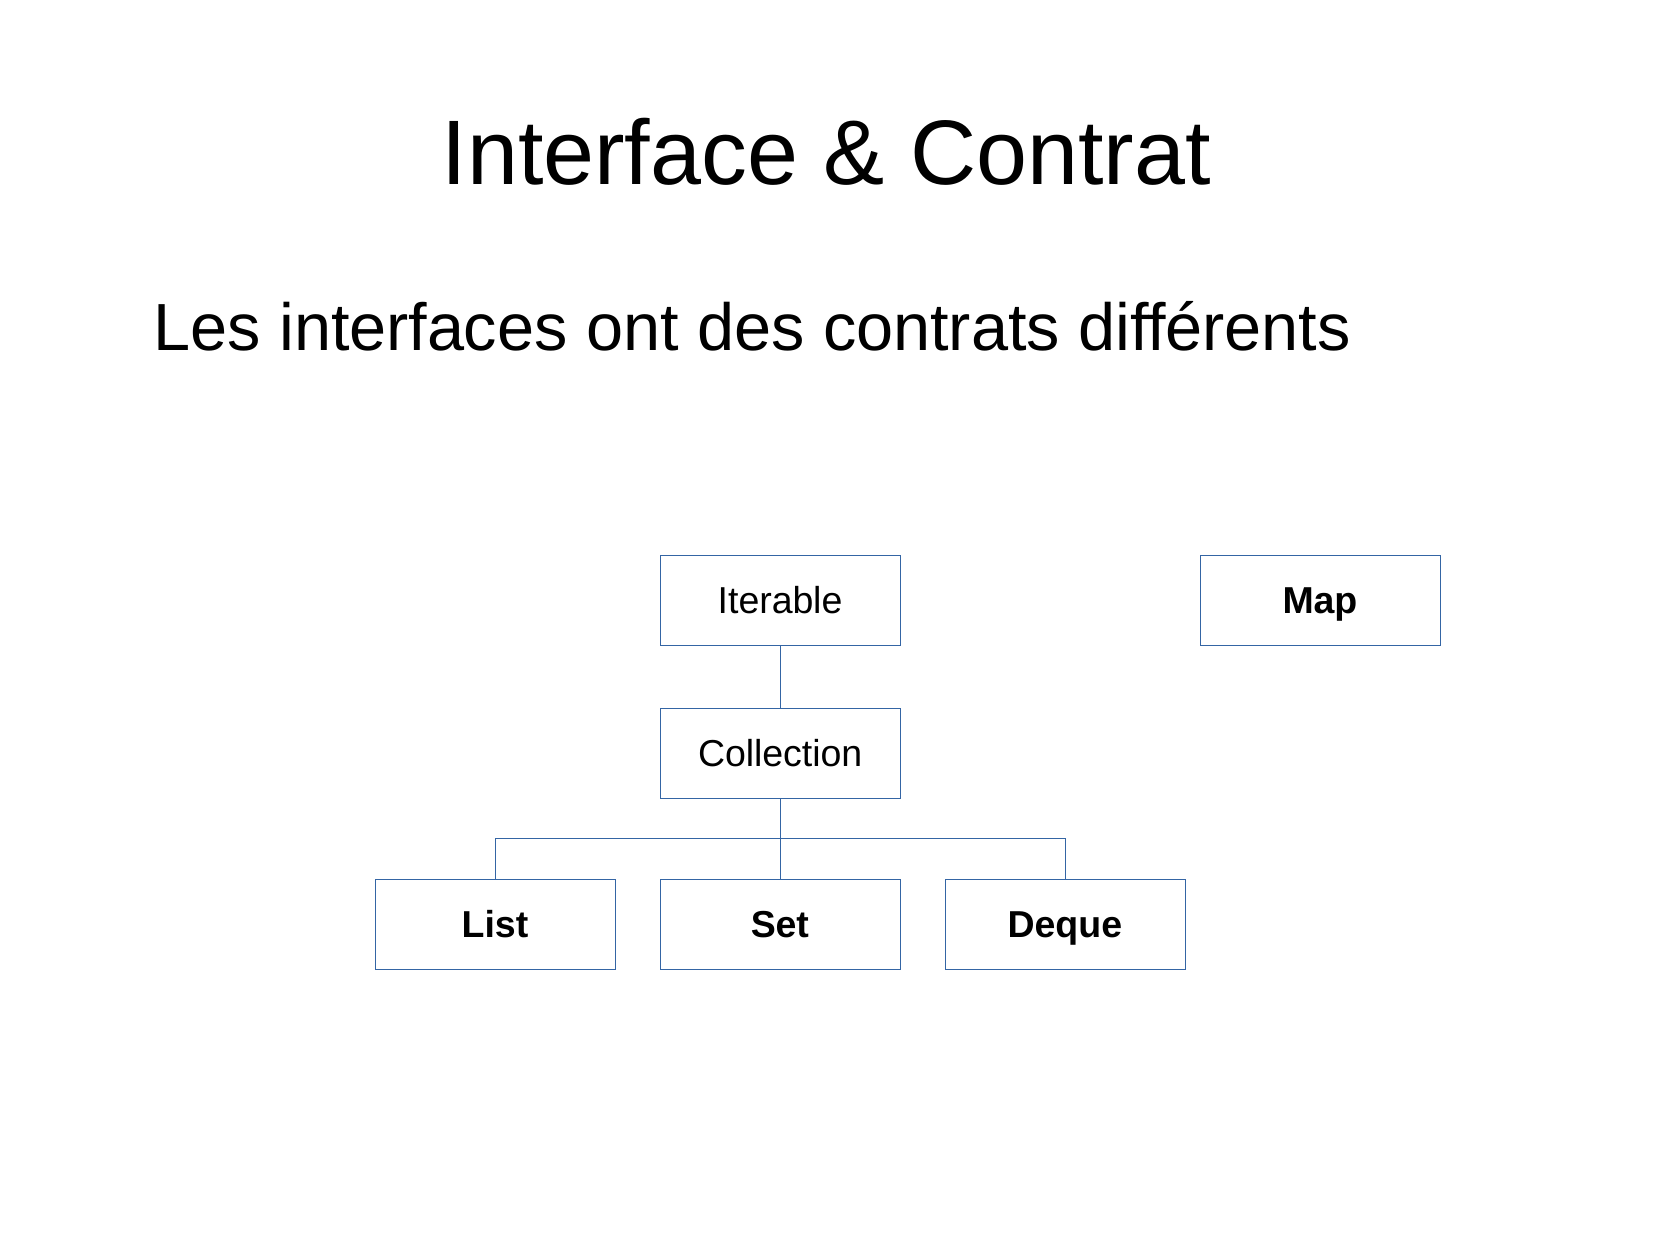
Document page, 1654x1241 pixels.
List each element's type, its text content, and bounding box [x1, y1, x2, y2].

list Les interfaces ont des contrats différents [82, 290, 1571, 481]
text_box Deque [945, 879, 1186, 970]
text_box Set [660, 879, 901, 970]
text_box List [375, 879, 616, 970]
text_box Collection [660, 708, 901, 799]
text_box Iterable [660, 555, 901, 646]
text_box Map [1200, 555, 1441, 646]
title Interface & Contrat [82, 49, 1571, 257]
